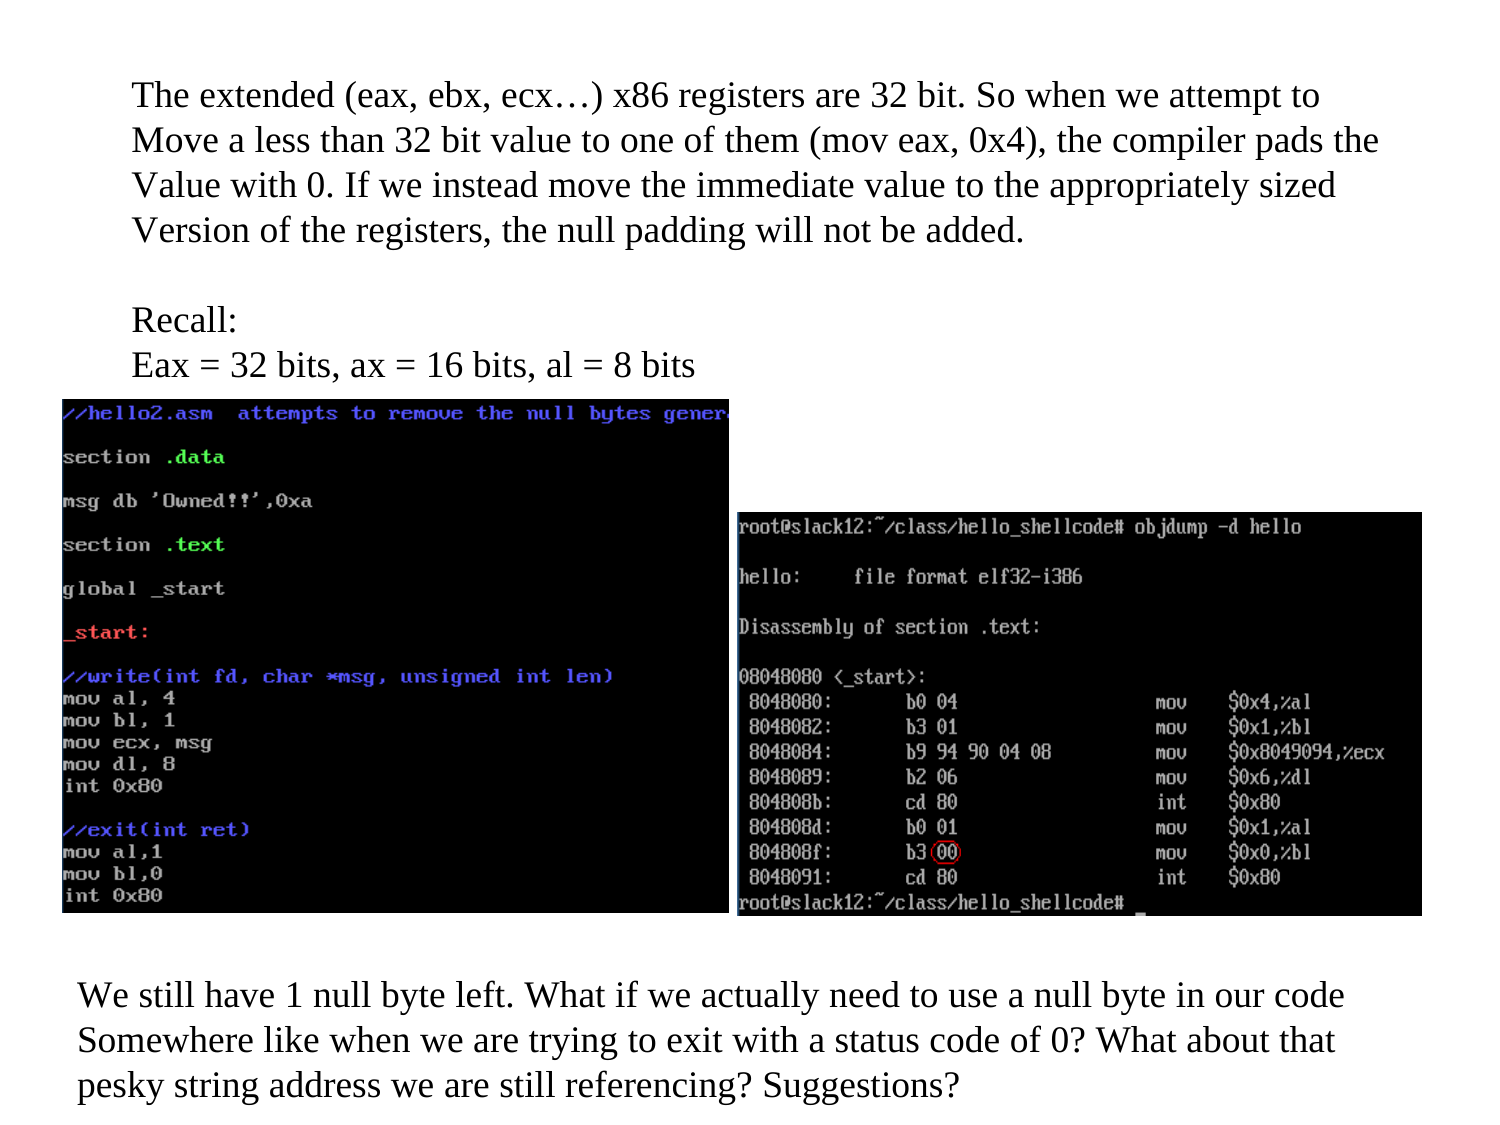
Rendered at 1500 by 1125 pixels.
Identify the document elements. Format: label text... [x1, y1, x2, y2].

picture [737, 512, 1422, 916]
picture [62, 399, 729, 913]
text_box The extended (eax, ebx, ecx…) x86 registers are 32 bit. So when we attempt to Move a less than 32 bit value to one of them (mov eax, 0x4), the compiler pads the Value with 0. If we instead move the immediate value to the appropriately sized Version of the registers, the null padding will not be added. Recall: Eax = 32 bits, ax = 16 bits, al = 8 bits [116, 62, 1396, 393]
text_box We still have 1 null byte left. What if we actually need to use a null byte in our code Somewhere like when we are trying to exit with a status code of 0? What about that pesky string address we are still referencing? Suggestions? [62, 962, 1366, 1113]
